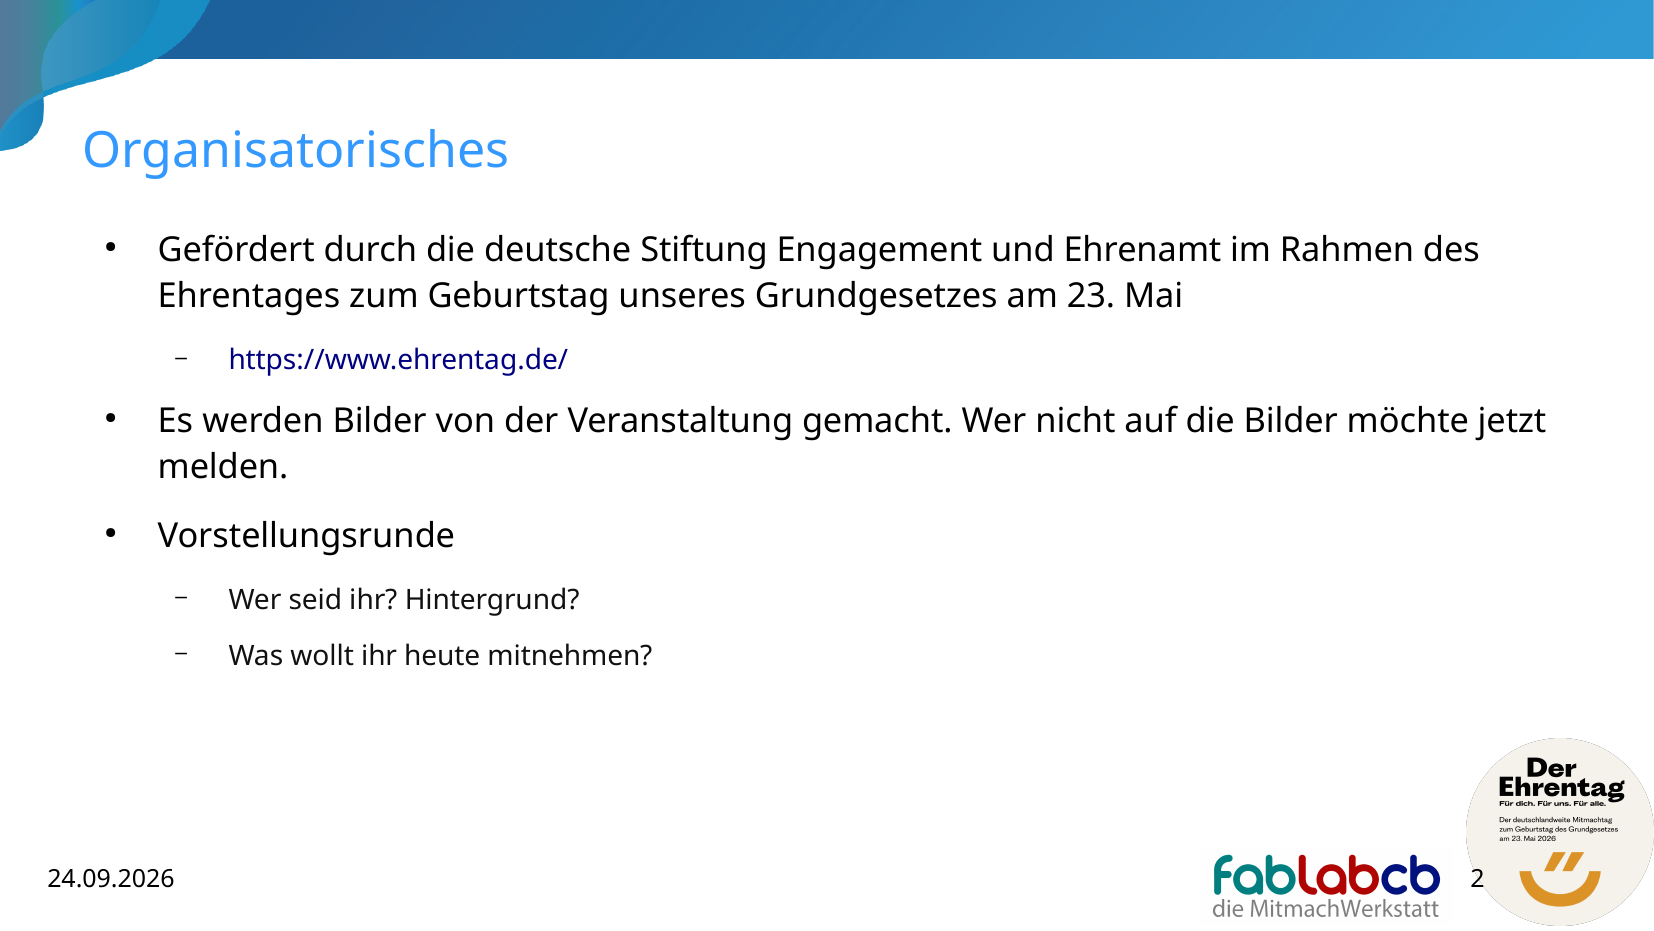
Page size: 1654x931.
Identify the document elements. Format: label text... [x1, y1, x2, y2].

list Gefördert durch die deutsche Stiftung Engagement und Ehrenamt im Rahmen des Ehrentages zum Geburtstag unseres Grundgesetzes am 23. Mai https://www.ehrentag.de/ Es werden Bilder von der Veranstaltung gemacht. Wer nicht auf die Bilder möchte jetzt melden. Vorstellungsrunde Wer seid ihr? Hintergrund? Was wollt ihr heute mitnehmen? [86, 225, 1576, 816]
picture [0, 0, 1654, 931]
title Organisatorisches [82, 99, 1571, 197]
